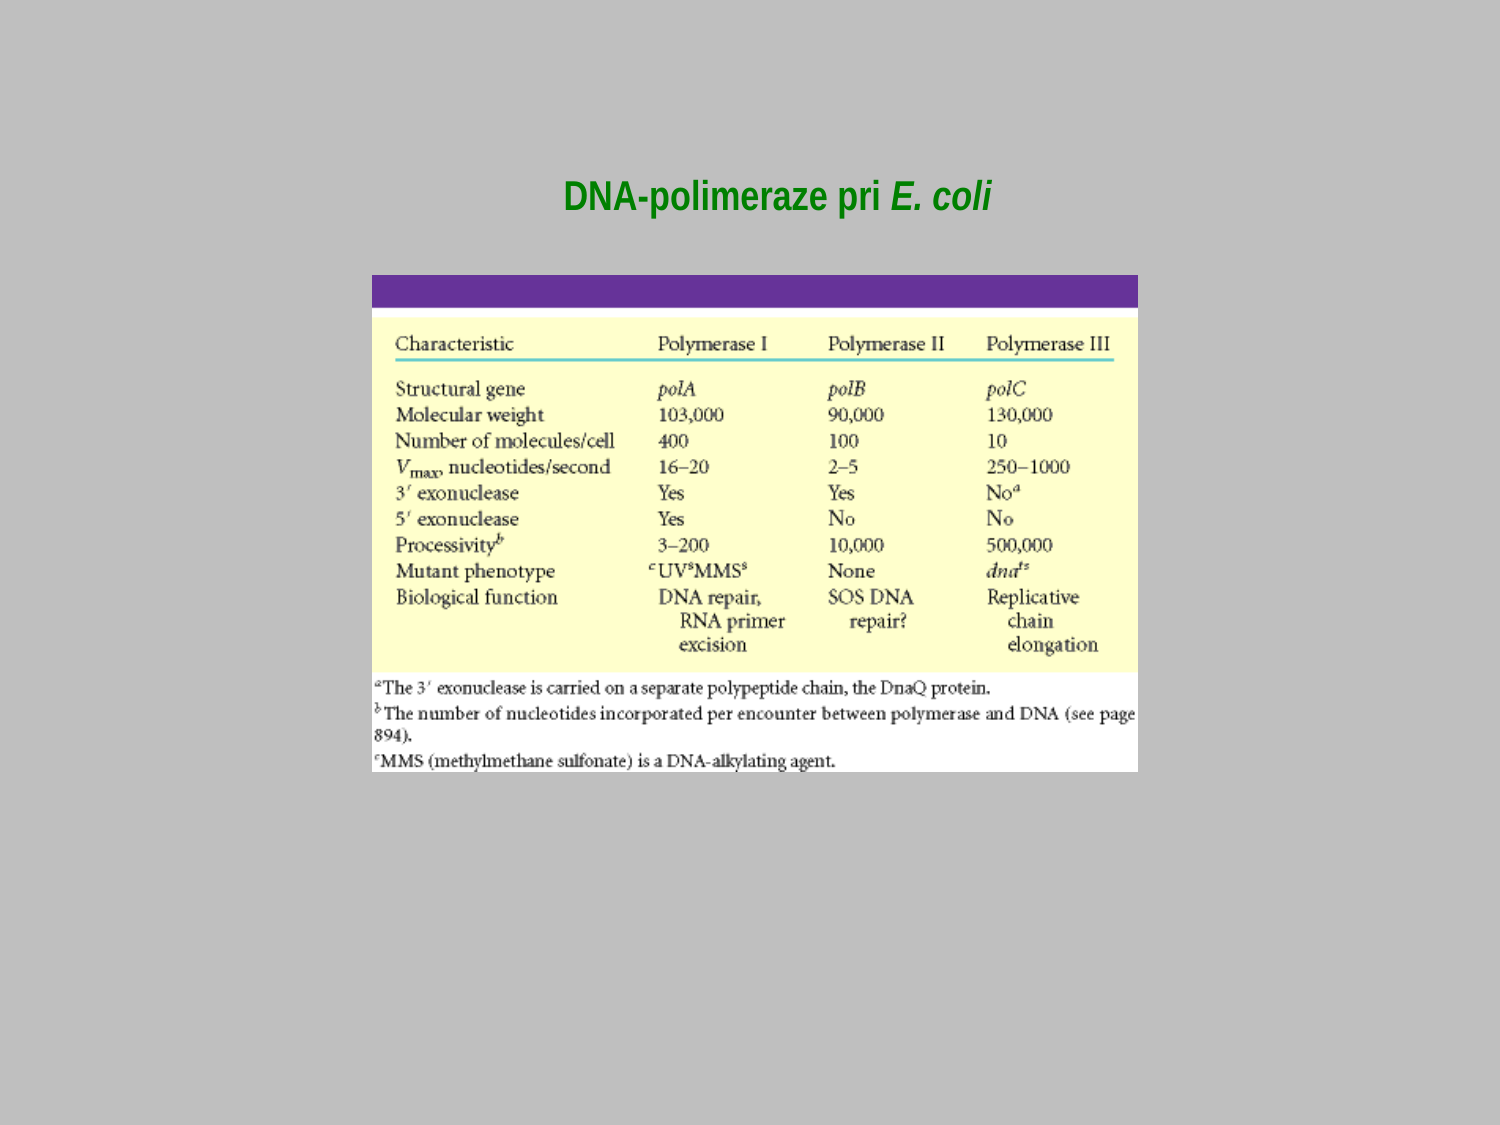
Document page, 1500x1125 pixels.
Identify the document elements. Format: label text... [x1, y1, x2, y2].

text_box DNA-polimeraze pri E. coli [548, 160, 1007, 226]
picture [372, 275, 1138, 772]
